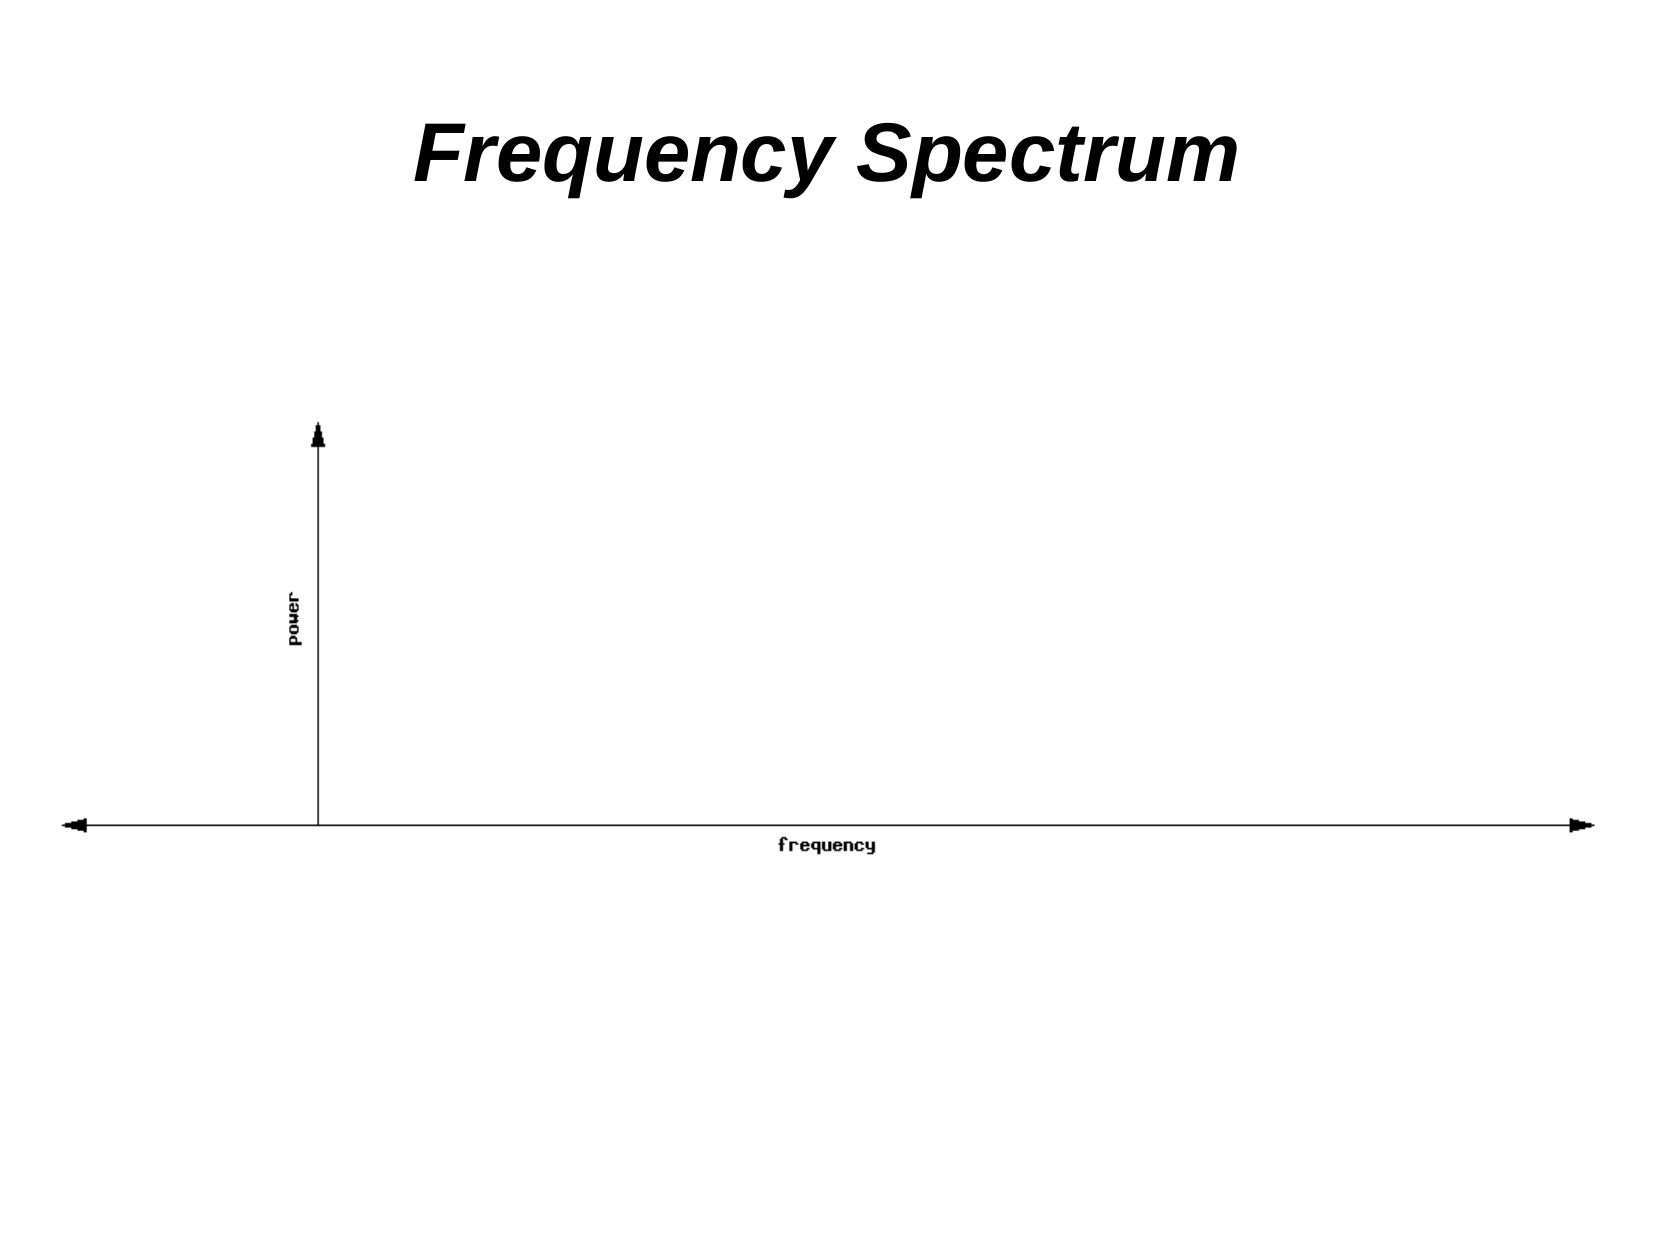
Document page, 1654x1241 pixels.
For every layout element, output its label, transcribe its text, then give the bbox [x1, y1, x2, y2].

title Frequency Spectrum [82, 49, 1571, 257]
picture [31, 388, 1626, 856]
